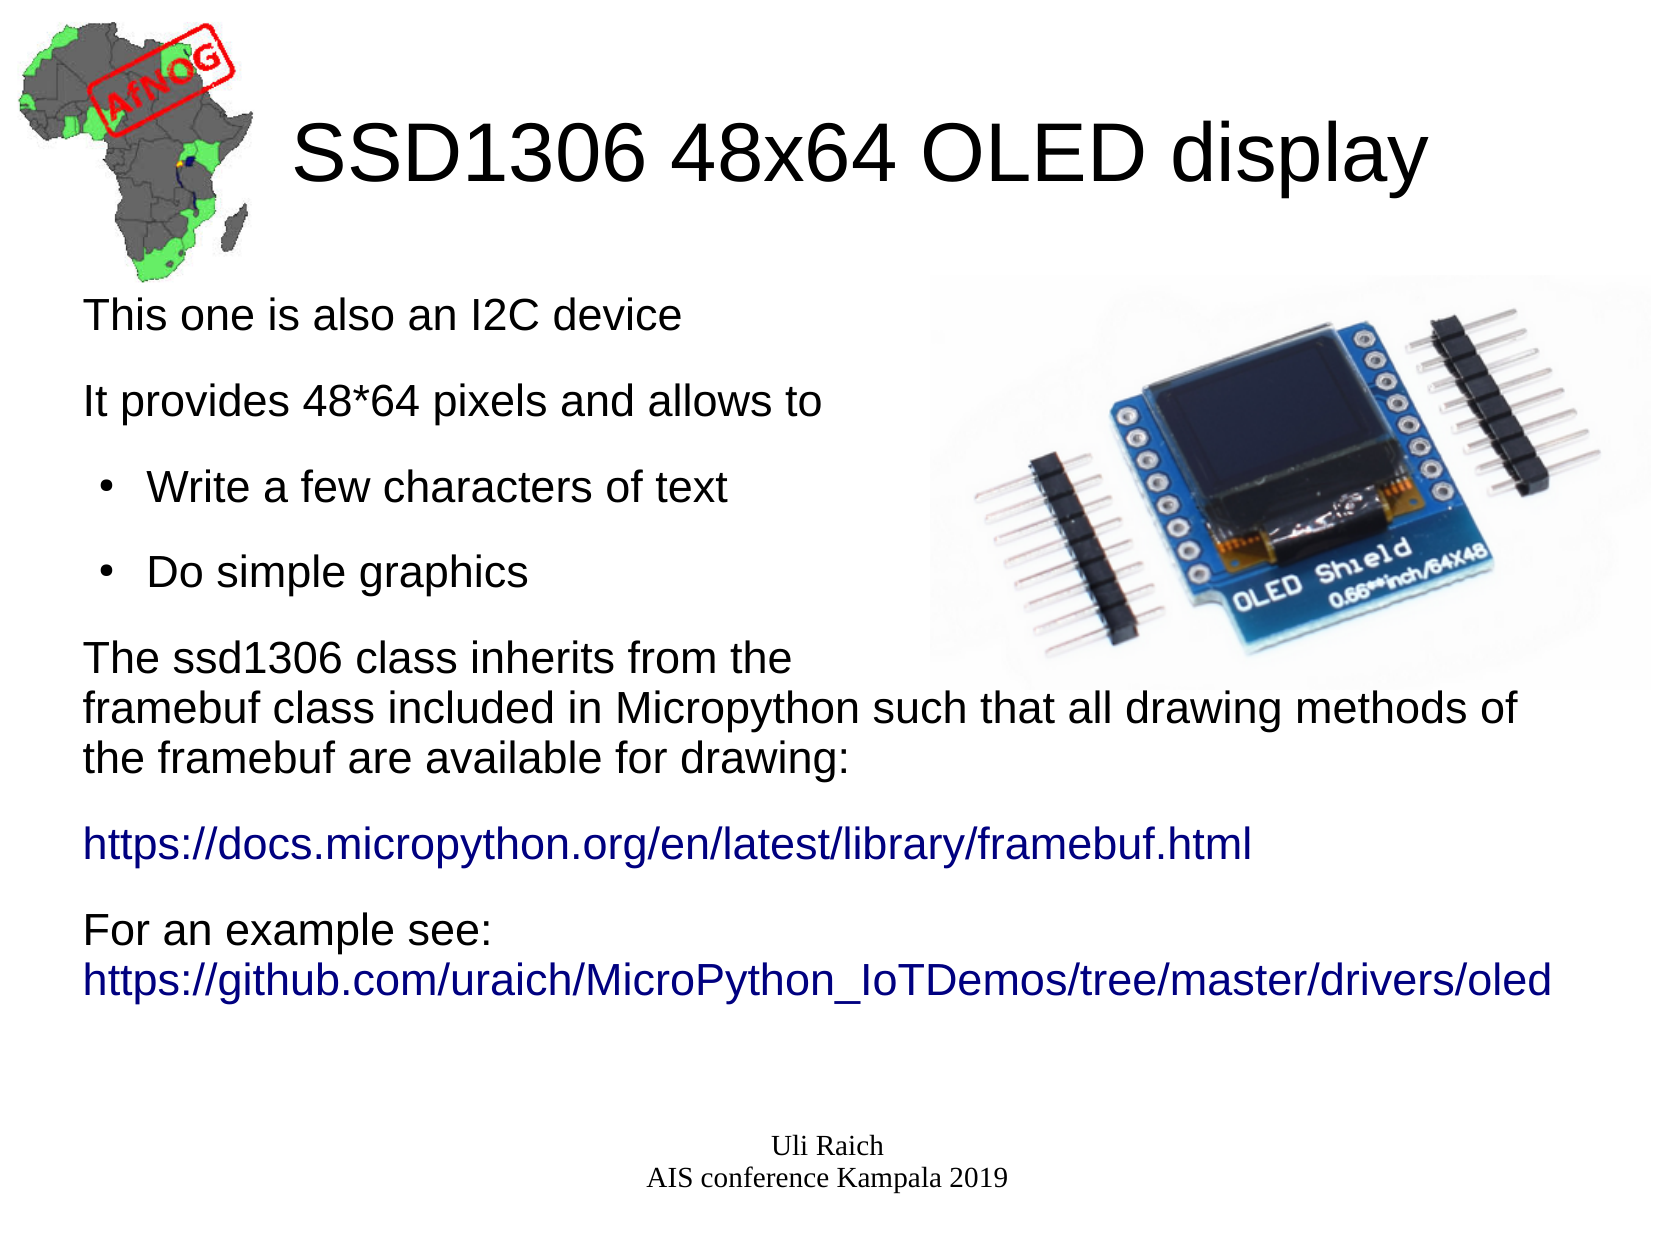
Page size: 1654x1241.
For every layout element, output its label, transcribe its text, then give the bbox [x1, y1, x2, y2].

picture [930, 275, 1651, 691]
list This one is also an I2C device It provides 48*64 pixels and allows to Write a few characters of text Do simple graphics The ssd1306 class inherits from the framebuf class included in Micropython such that all drawing methods of the framebuf are available for drawing: https://docs.micropython.org/en/latest/library/framebuf.html For an example see:https://github.com/uraich/MicroPython_IoTDemos/tree/master/drivers/oled [82, 290, 1571, 1010]
title SSD1306 48x64 OLED display [116, 49, 1606, 257]
picture [9, 0, 259, 291]
